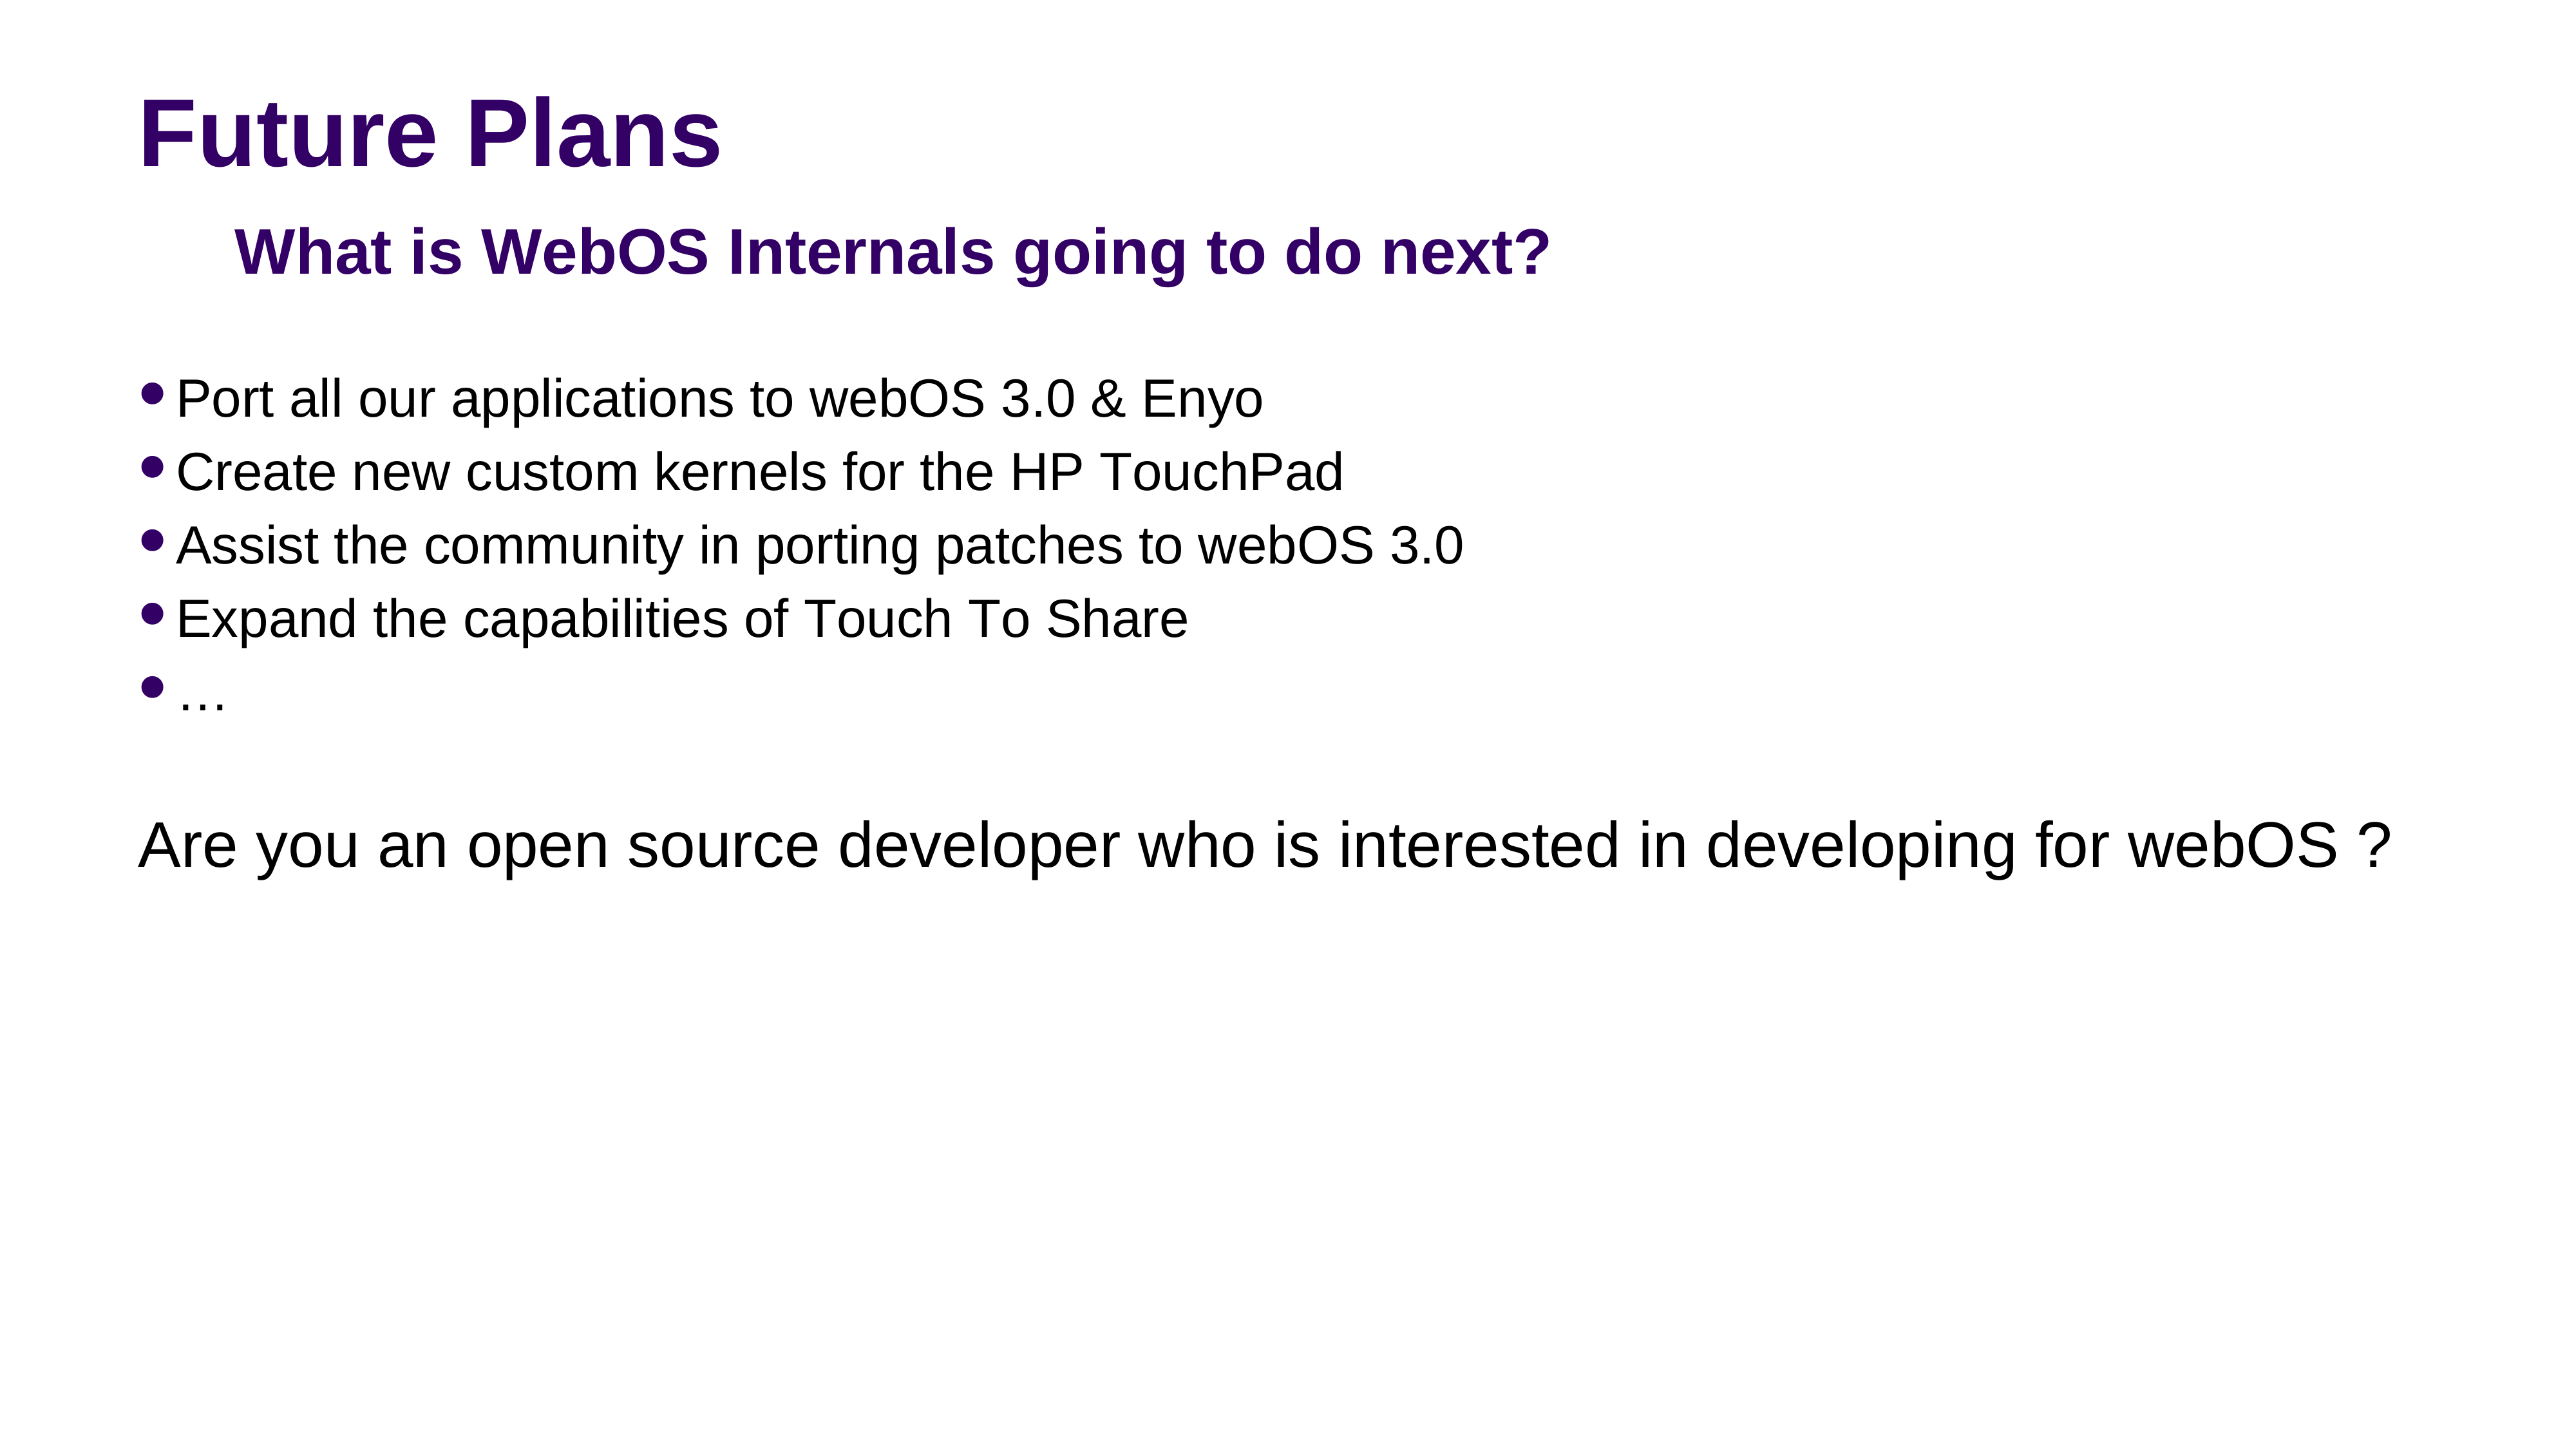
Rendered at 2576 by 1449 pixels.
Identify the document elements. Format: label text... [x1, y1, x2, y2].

list Port all our applications to webOS 3.0 & Enyo Create new custom kernels for the HP TouchPad Assist the community in porting patches to webOS 3.0 Expand the capabilities of Touch To Share … Are you an open source developer who is interested in developing for webOS ? [128, 363, 2447, 1340]
title Future Plans What is WebOS Internals going to do next? [128, 26, 2120, 300]
